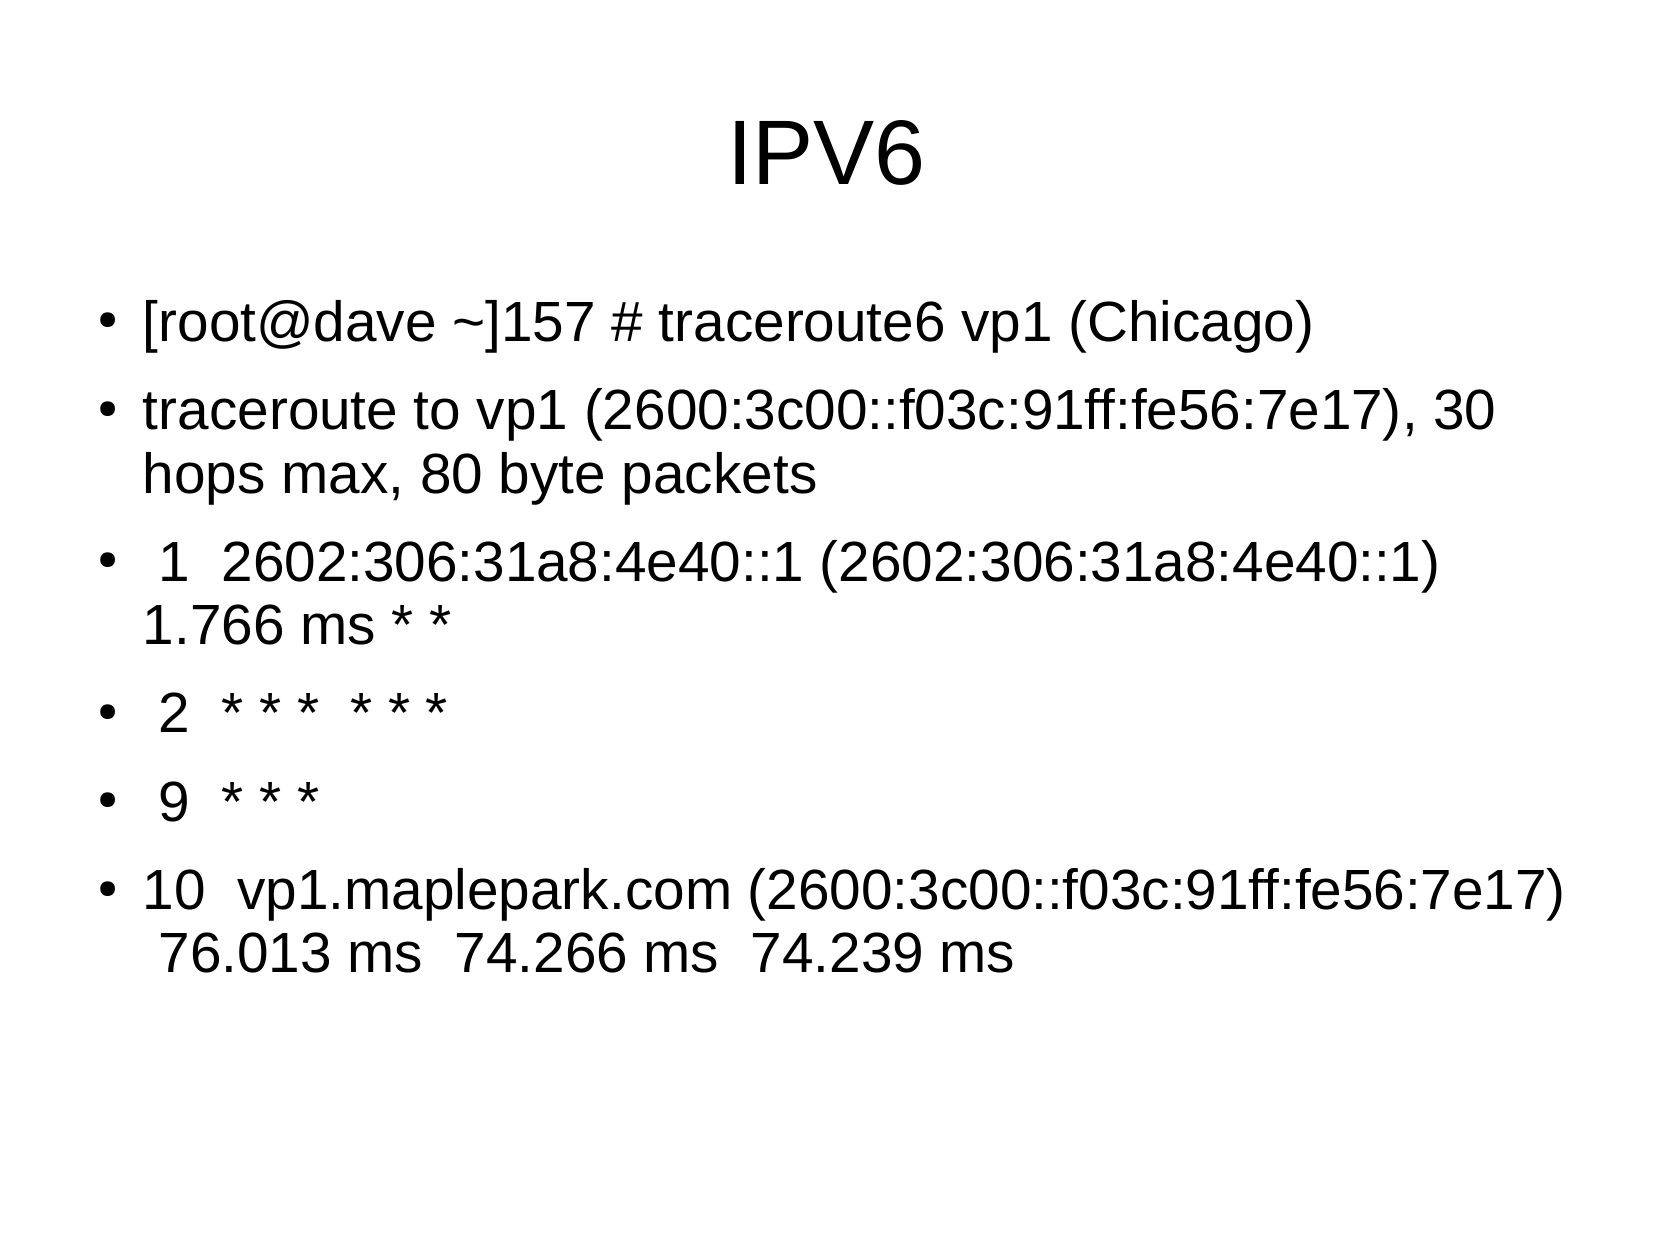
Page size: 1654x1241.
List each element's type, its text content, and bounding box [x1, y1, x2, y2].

title IPV6 [82, 49, 1571, 257]
list [root@dave ~]157 # traceroute6 vp1 (Chicago) traceroute to vp1 (2600:3c00::f03c:91ff:fe56:7e17), 30 hops max, 80 byte packets 1 2602:306:31a8:4e40::1 (2602:306:31a8:4e40::1) 1.766 ms * * 2 * * * * * * 9 * * * 10 vp1.maplepark.com (2600:3c00::f03c:91ff:fe56:7e17) 76.013 ms 74.266 ms 74.239 ms [82, 290, 1571, 1010]
